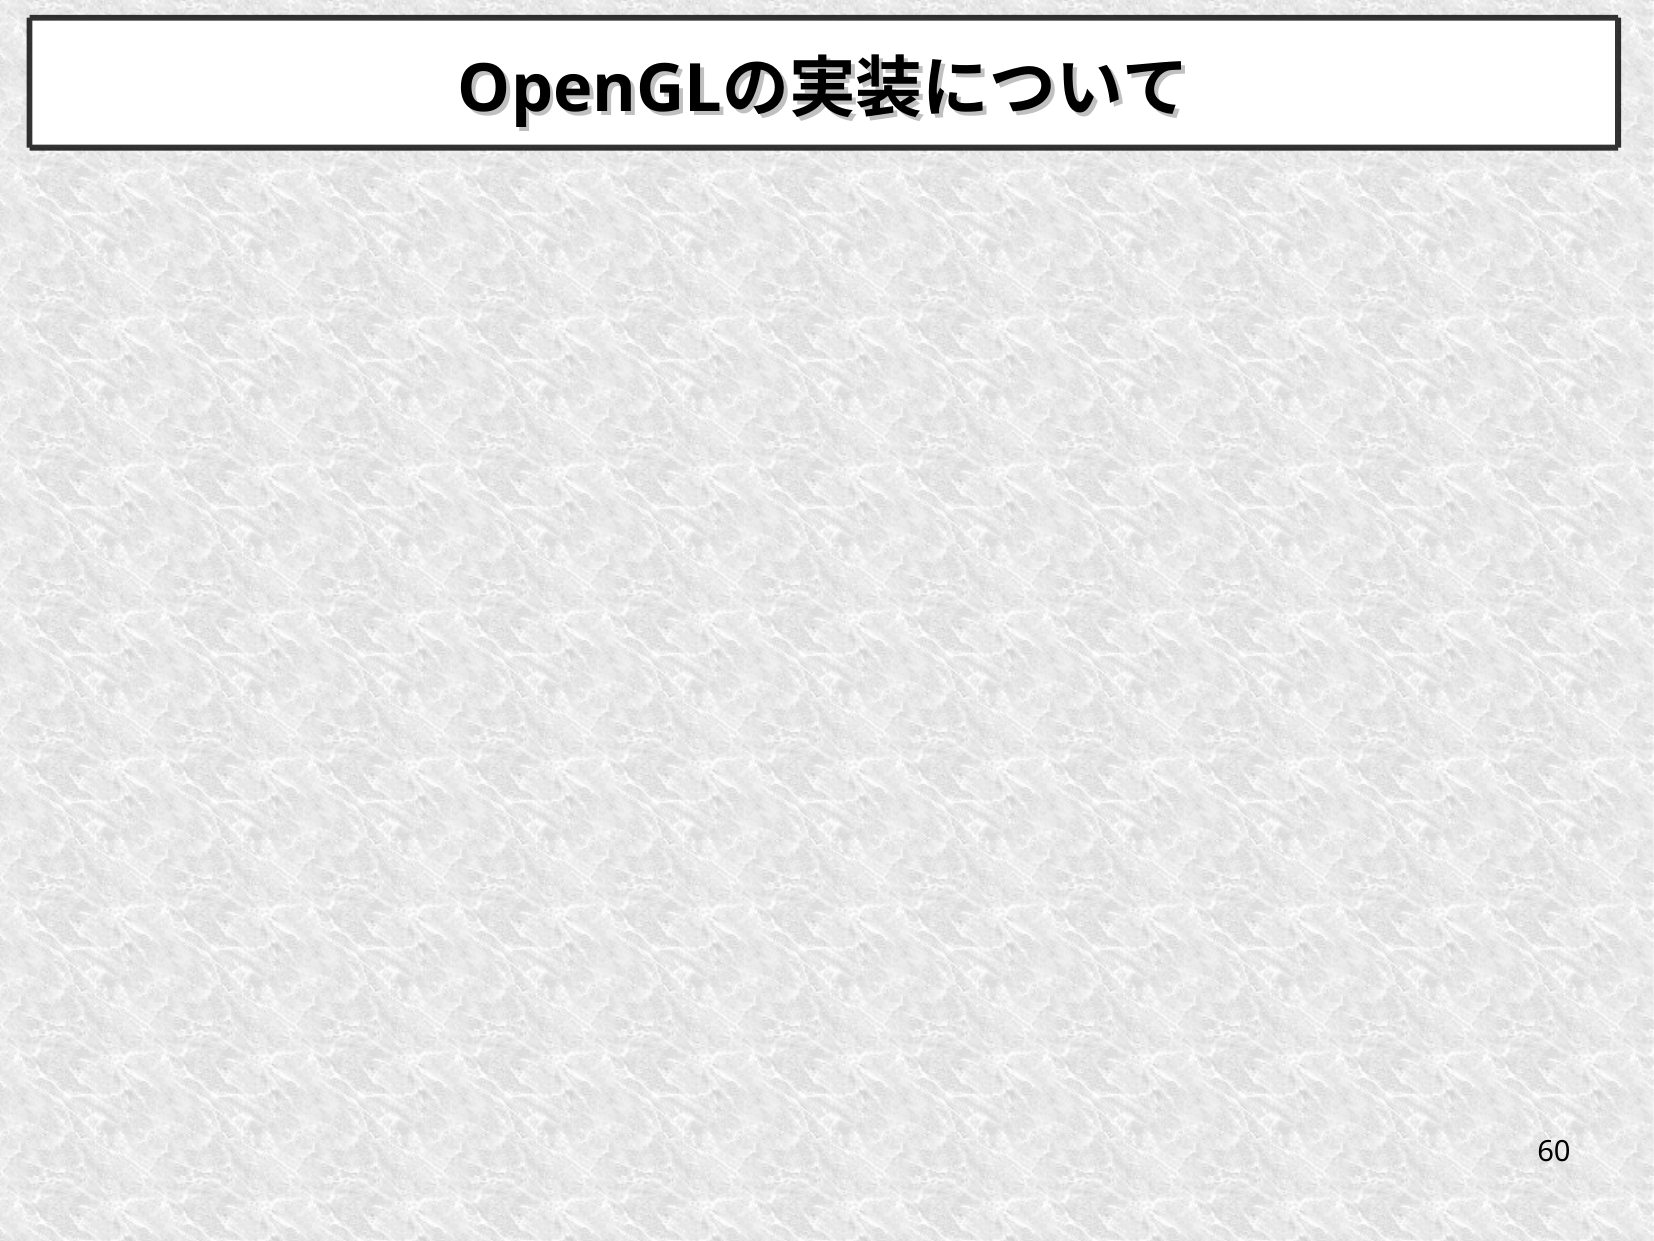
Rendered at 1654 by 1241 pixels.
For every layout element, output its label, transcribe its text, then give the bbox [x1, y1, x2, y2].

text_box OpenGLの実装について [29, 17, 1619, 148]
picture [0, 0, 1654, 1241]
